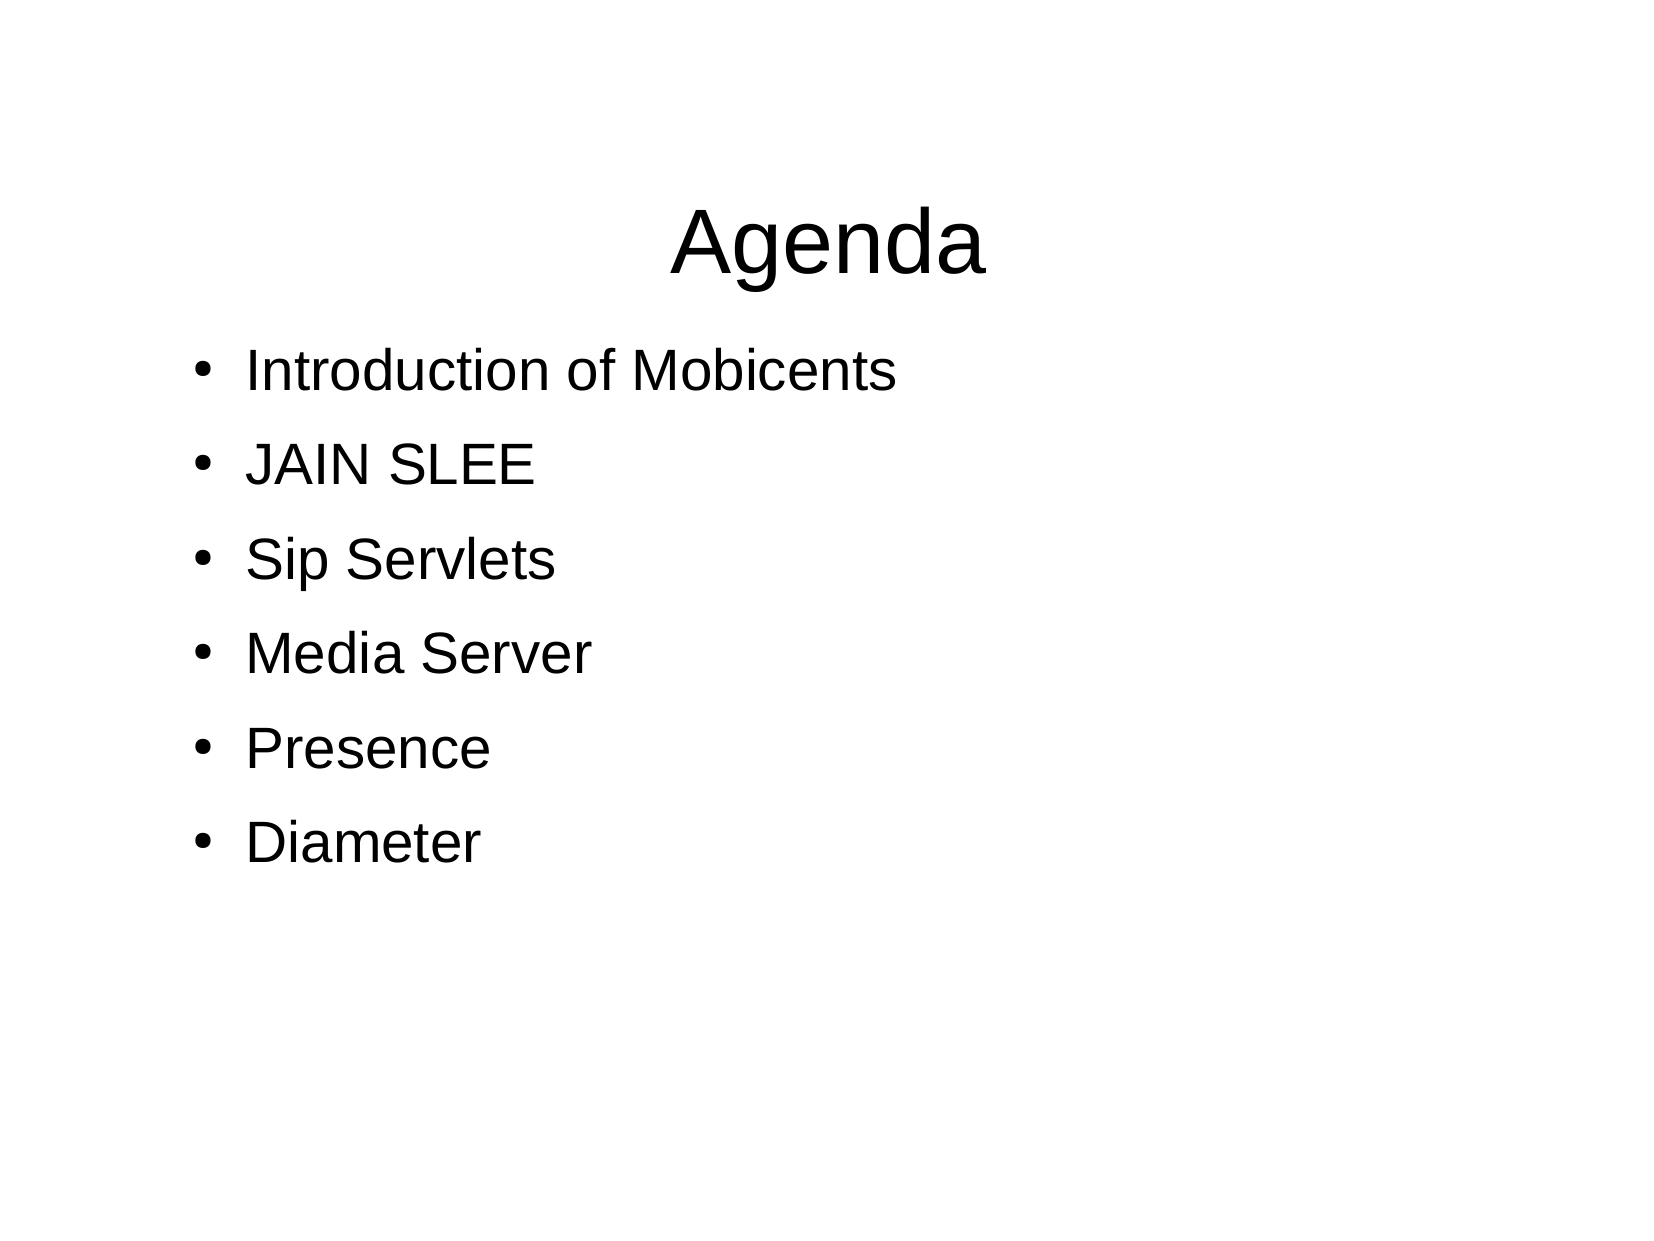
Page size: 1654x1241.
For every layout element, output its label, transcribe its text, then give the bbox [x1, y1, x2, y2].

list Introduction of Mobicents JAIN SLEE Sip Servlets Media Server Presence Diameter [157, 337, 1502, 1131]
title Agenda [156, 185, 1502, 299]
